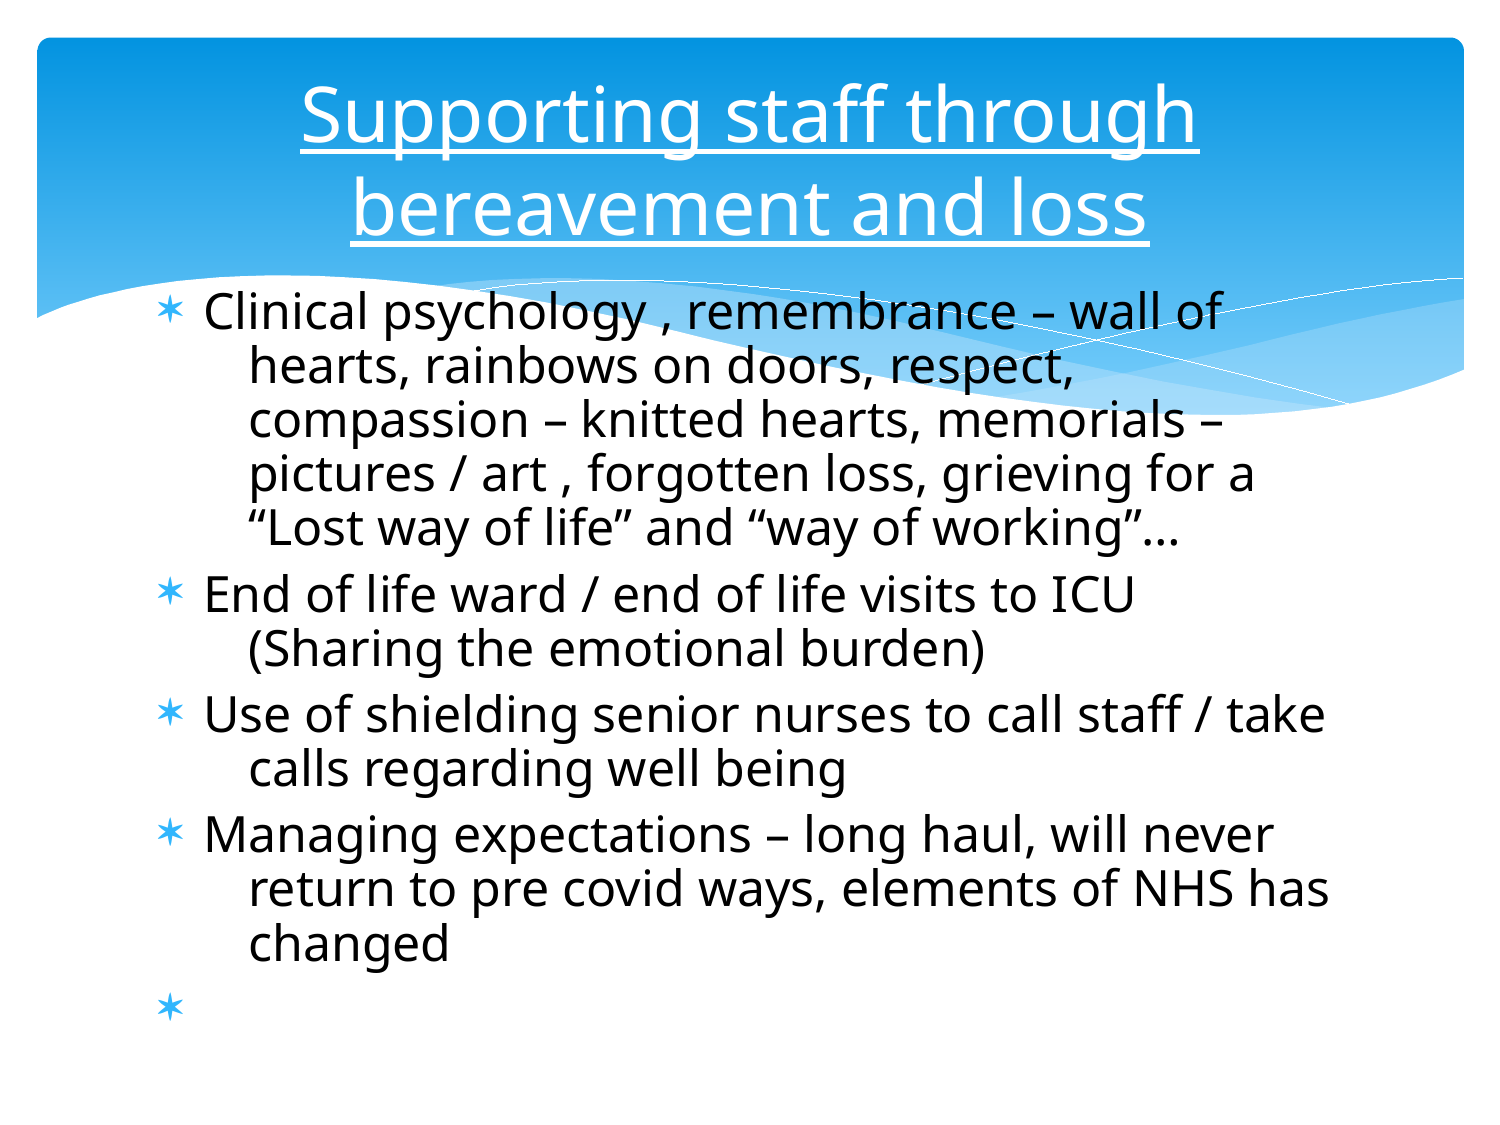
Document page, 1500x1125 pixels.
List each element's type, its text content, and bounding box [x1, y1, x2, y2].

title Supporting staff through bereavement and loss [75, 55, 1426, 262]
list Clinical psychology , remembrance – wall of hearts, rainbows on doors, respect, compassion – knitted hearts, memorials – pictures / art , forgotten loss, grieving for a “Lost way of life” and “way of working”… End of life ward / end of life visits to ICU (Sharing the emotional burden) Use of shielding senior nurses to call staff / take calls regarding well being Managing expectations – long haul, will never return to pre covid ways, elements of NHS has changed [143, 278, 1359, 1005]
